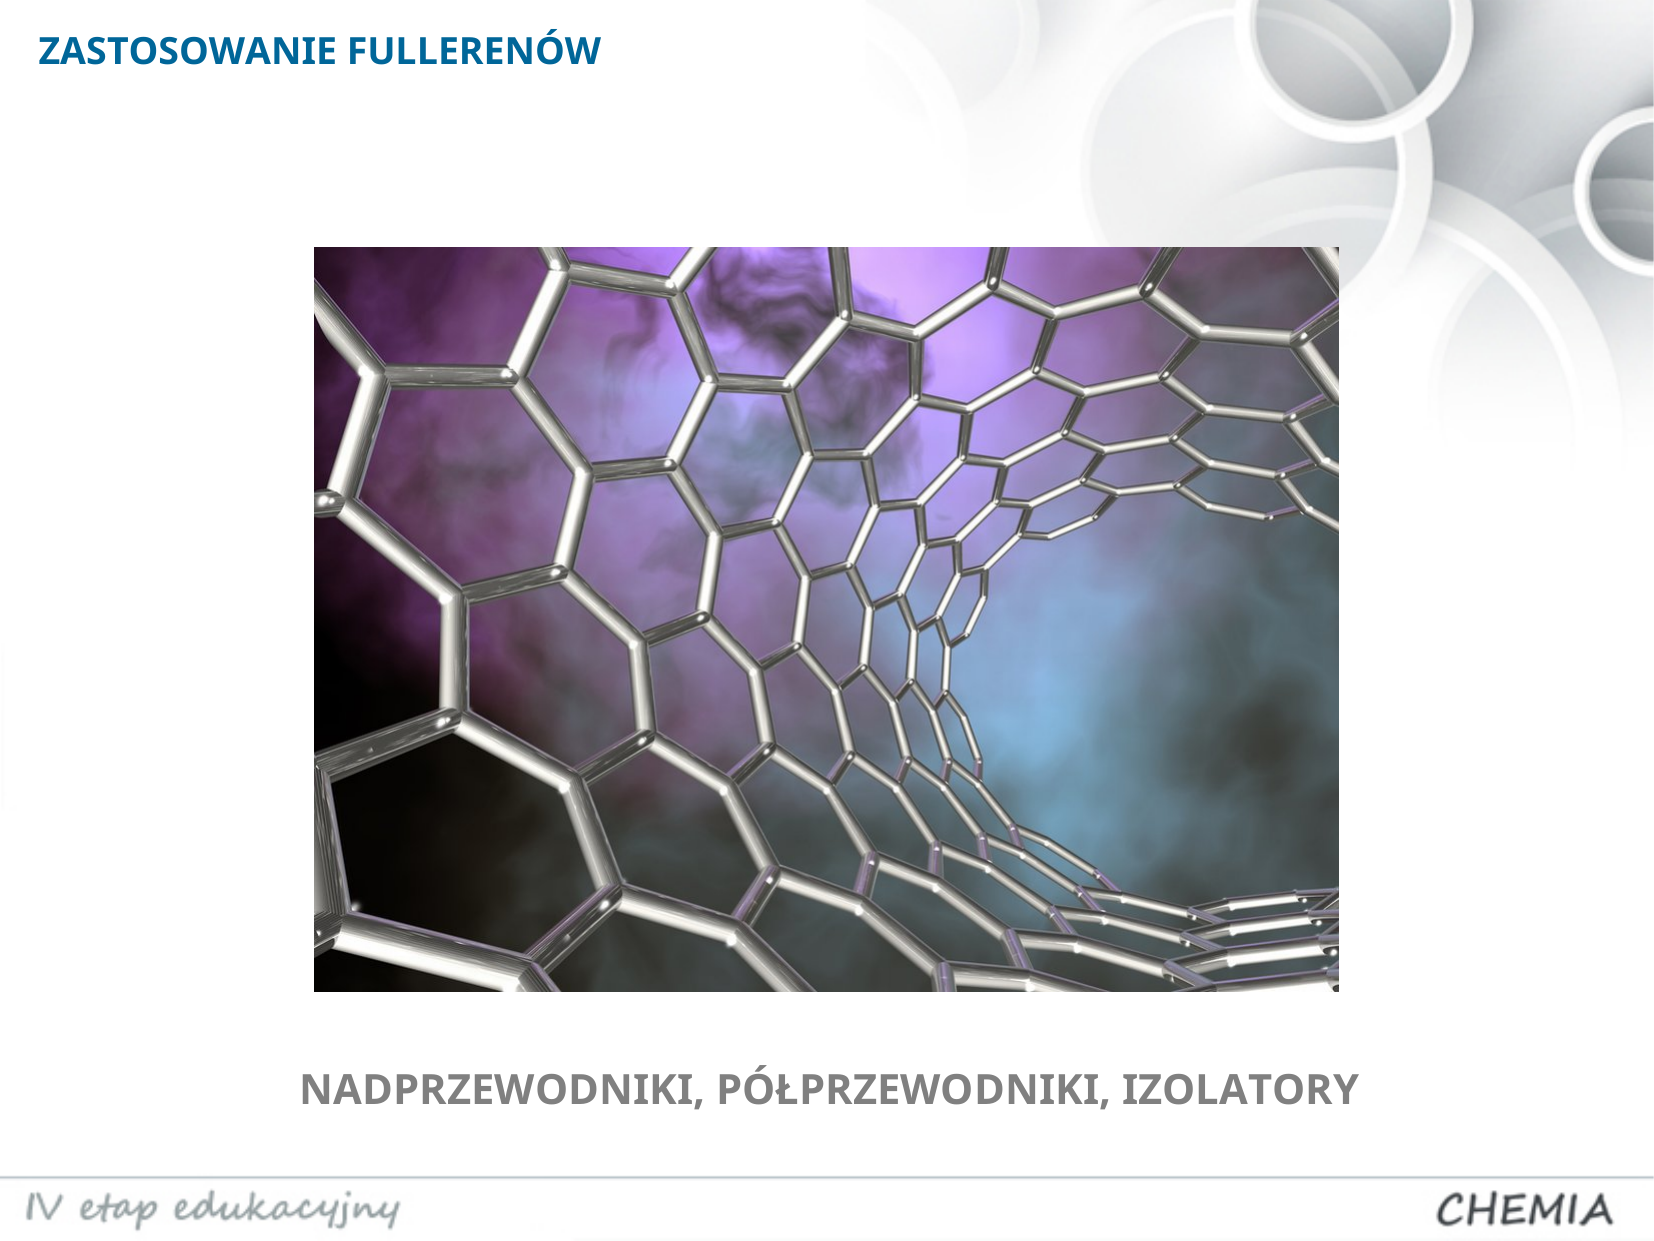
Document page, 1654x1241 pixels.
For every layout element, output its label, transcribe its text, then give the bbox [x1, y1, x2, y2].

text_box ZASTOSOWANIE FULLERENÓW [23, 23, 1276, 81]
text_box NADPRZEWODNIKI, PÓŁPRZEWODNIKI, IZOLATORY [224, 1009, 1436, 1118]
picture [0, 0, 1654, 1241]
